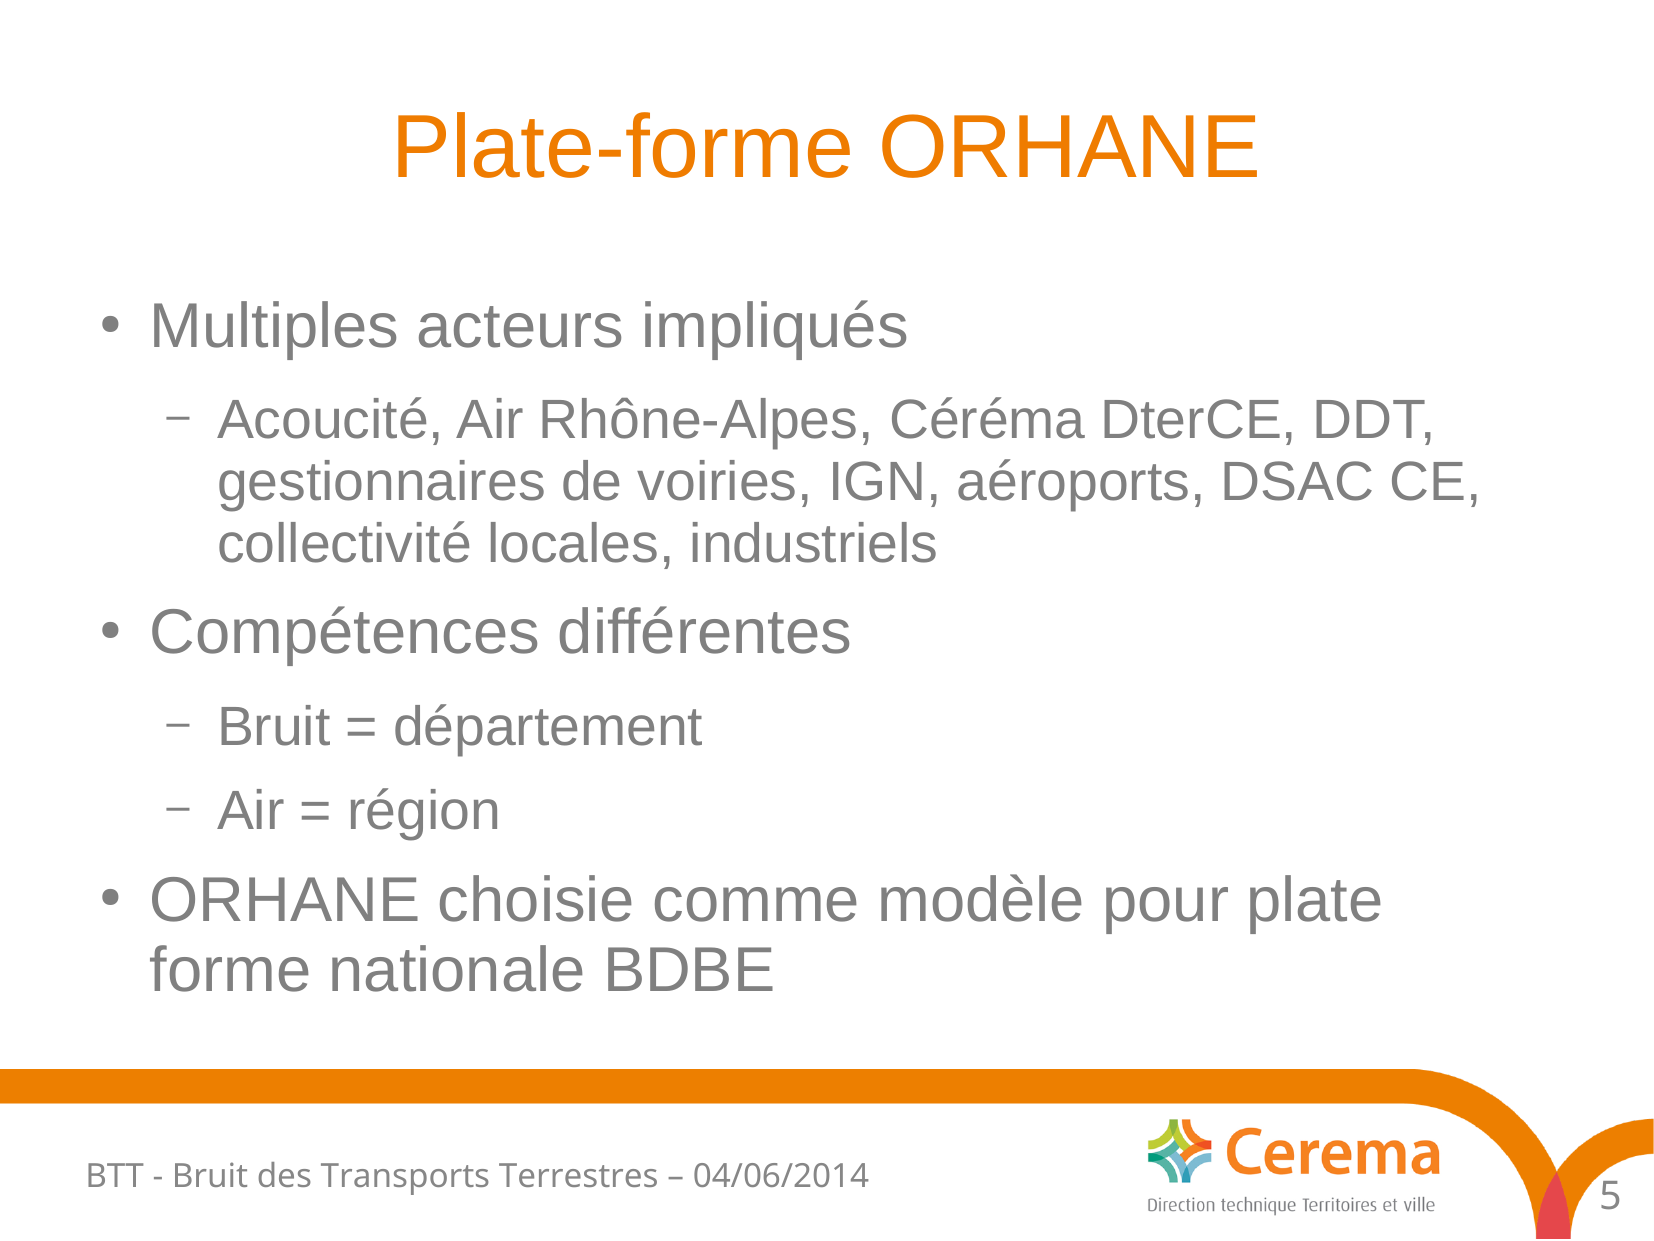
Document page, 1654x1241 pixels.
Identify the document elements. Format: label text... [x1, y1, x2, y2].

title Plate-forme ORHANE [82, 49, 1571, 257]
picture [0, 1069, 1654, 1239]
list Multiples acteurs impliqués Acoucité, Air Rhône-Alpes, Céréma DterCE, DDT, gestionnaires de voiries, IGN, aéroports, DSAC CE, collectivité locales, industriels Compétences différentes Bruit = département Air = région ORHANE choisie comme modèle pour plate forme nationale BDBE [82, 290, 1538, 1010]
